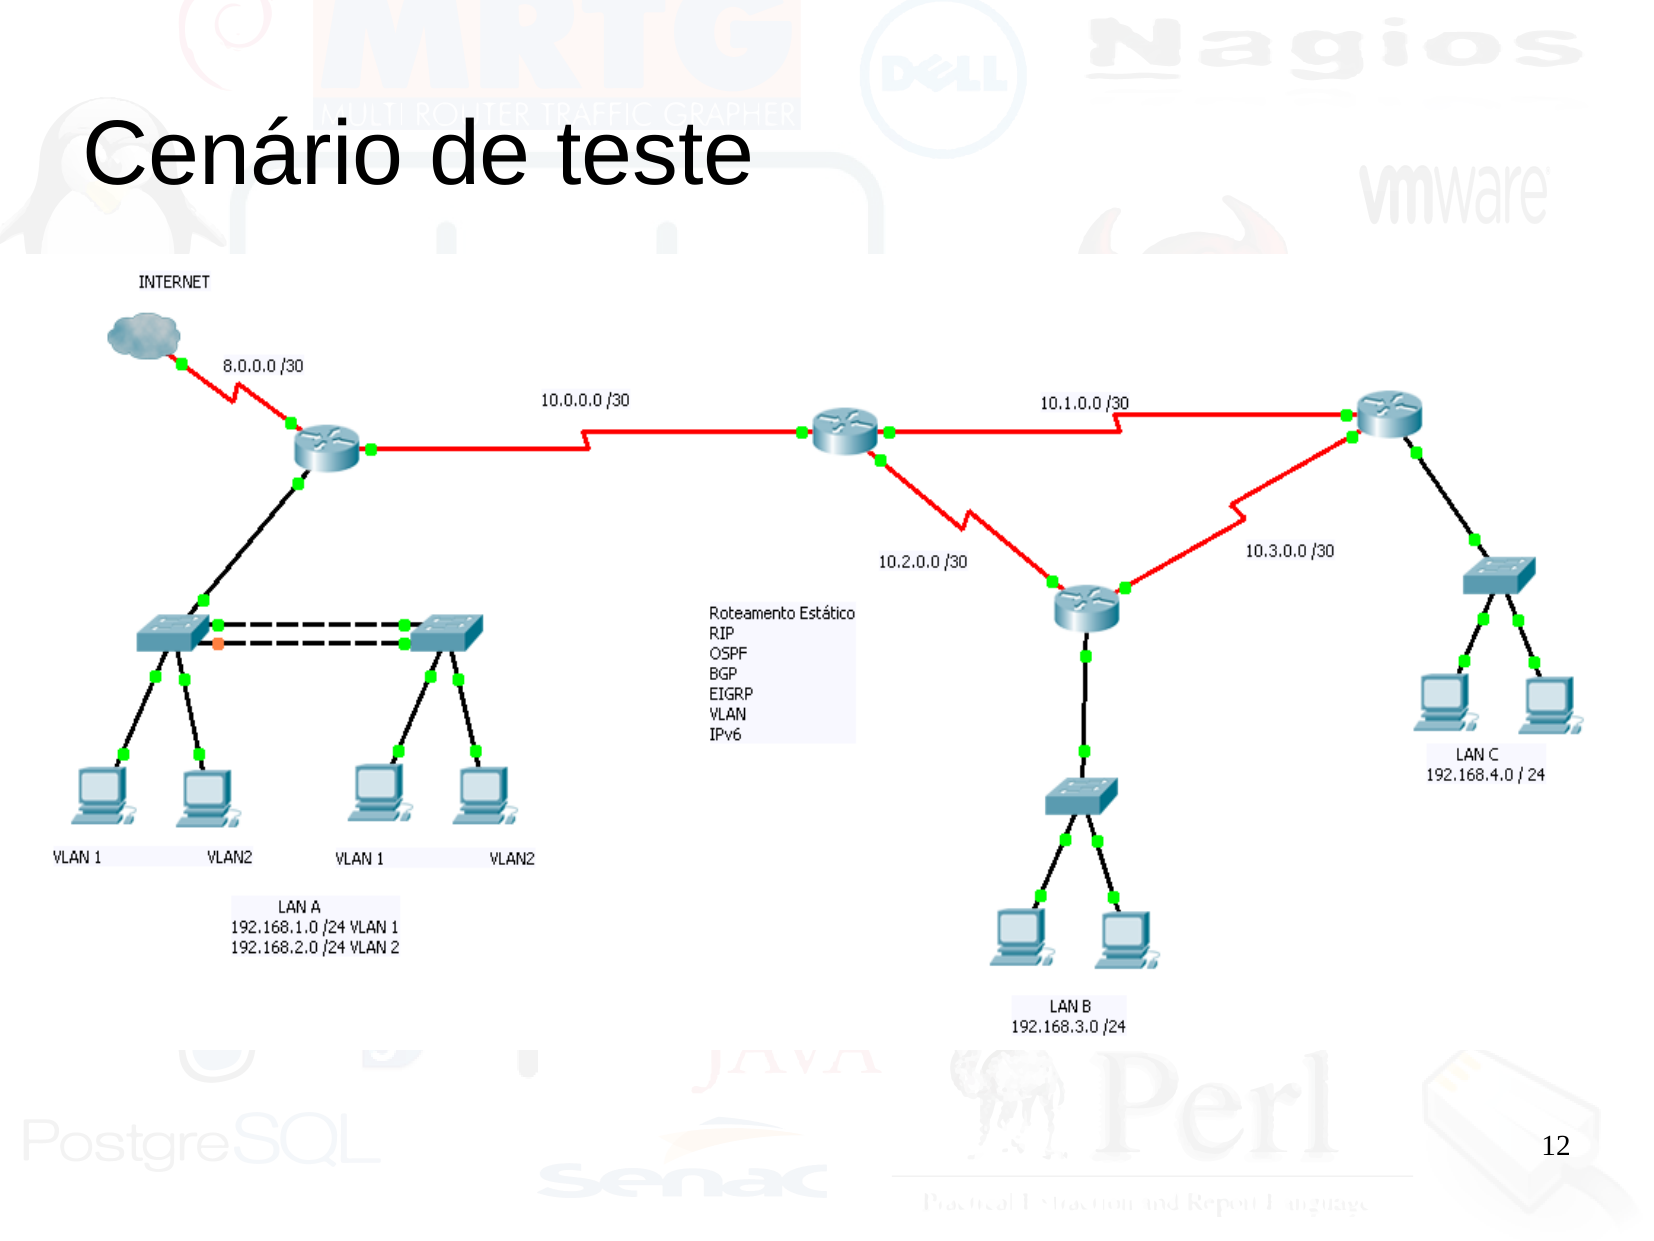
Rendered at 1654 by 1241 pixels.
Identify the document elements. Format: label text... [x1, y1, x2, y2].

picture [0, 0, 1654, 1241]
title Cenário de teste [82, 49, 1571, 254]
